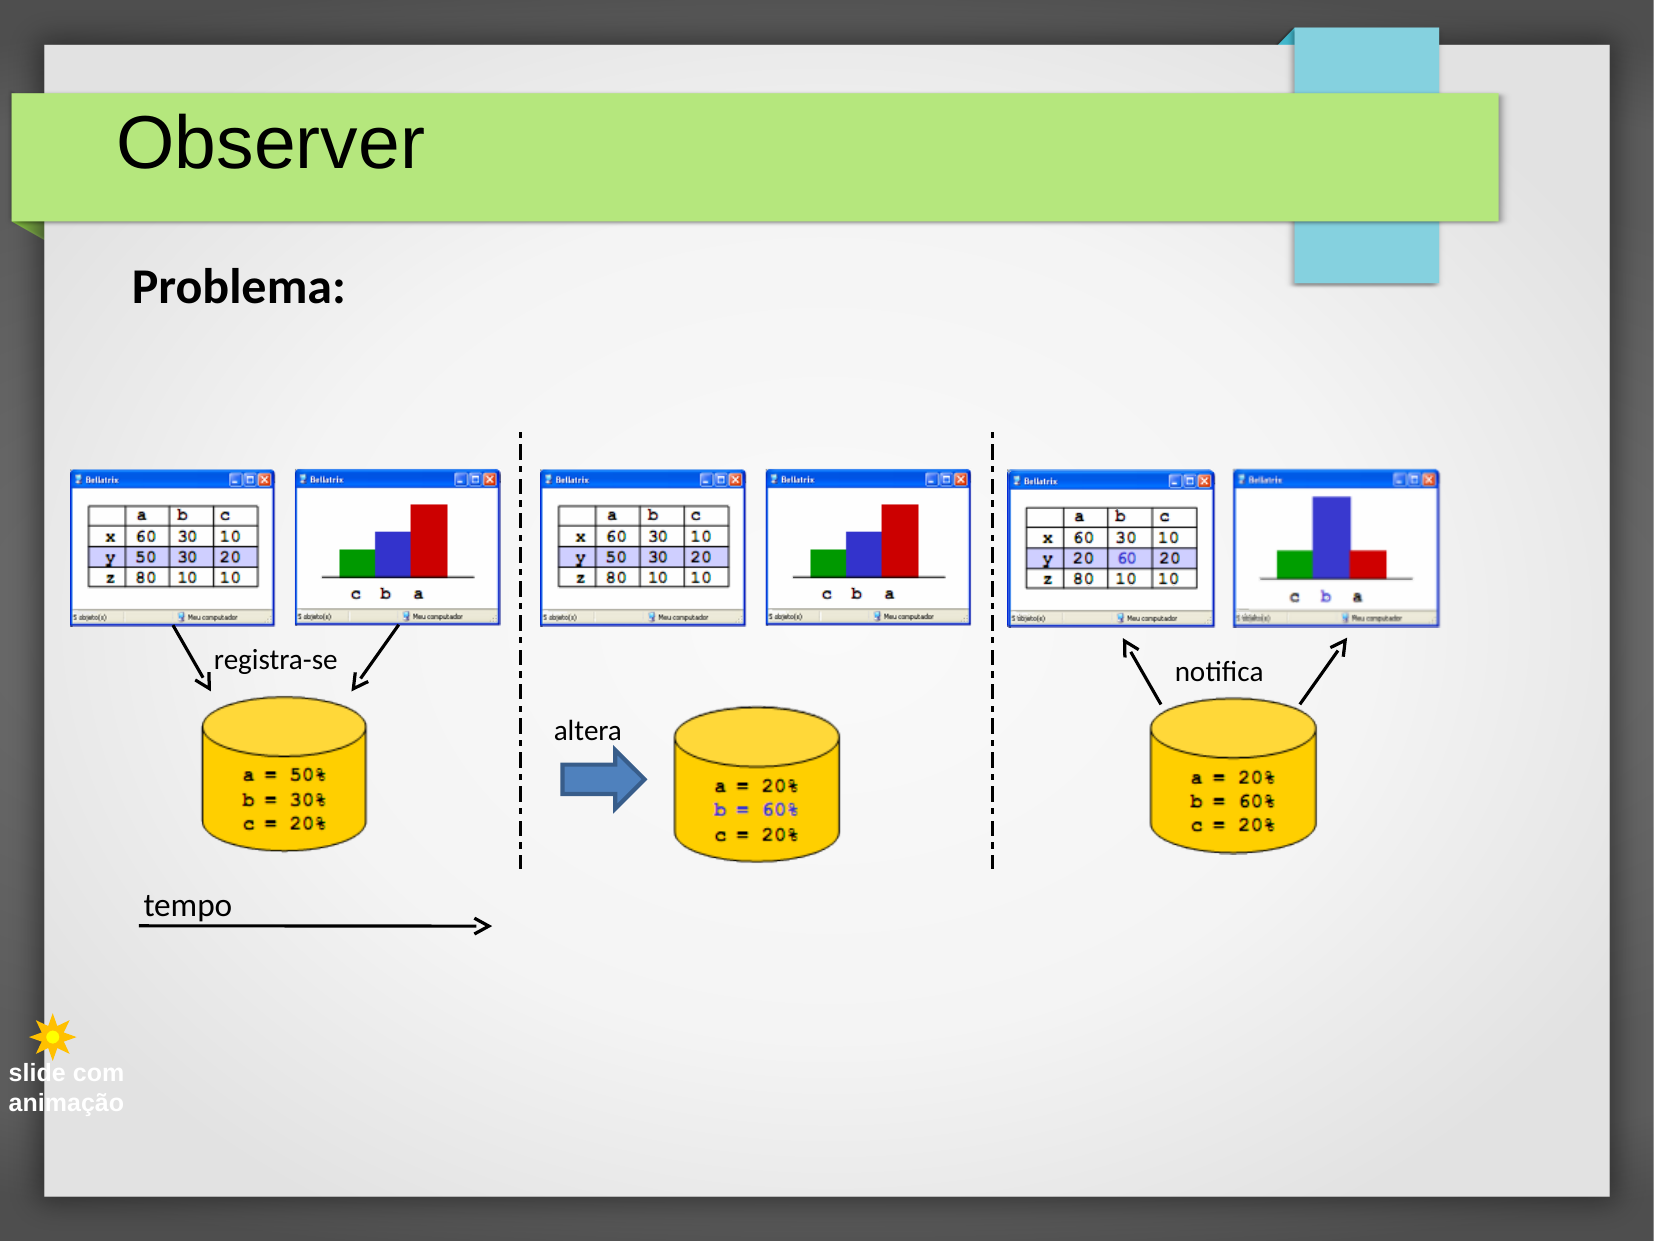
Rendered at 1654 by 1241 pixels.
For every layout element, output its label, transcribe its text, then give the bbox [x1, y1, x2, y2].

text_box [50, 1019, 56, 1027]
text_box altera [539, 703, 638, 754]
text_box [35, 1024, 66, 1049]
text_box Problema: [117, 246, 362, 322]
text_box [63, 1034, 71, 1040]
text_box tempo [128, 875, 248, 931]
picture [0, 0, 1654, 1241]
text_box registra-se [199, 632, 353, 684]
text_box slide com animação [0, 1049, 140, 1125]
title Observer [75, 45, 1426, 233]
text_box notifica [1160, 644, 1279, 695]
text_box [562, 754, 645, 809]
